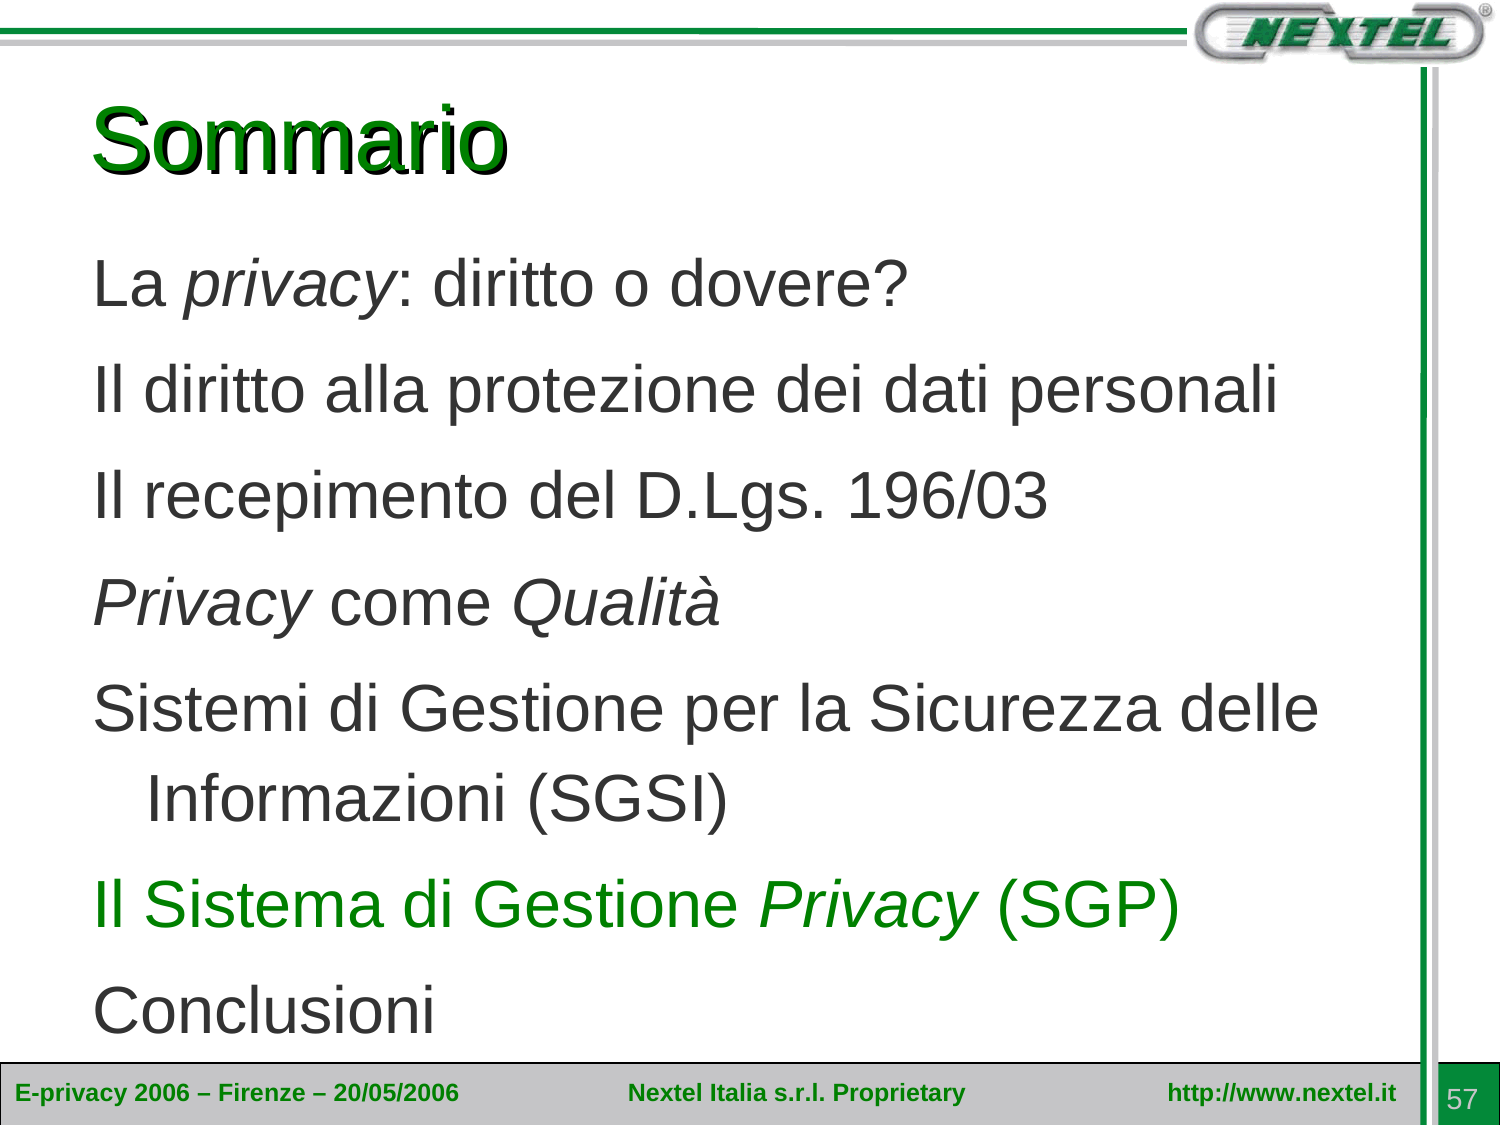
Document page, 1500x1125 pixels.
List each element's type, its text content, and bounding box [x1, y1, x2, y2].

list La privacy: diritto o dovere? Il diritto alla protezione dei dati personali Il recepimento del D.Lgs. 196/03 Privacy come Qualità Sistemi di Gestione per la Sicurezza delle Informazioni (SGSI) Il Sistema di Gestione Privacy (SGP) Conclusioni [75, 222, 1426, 1125]
title Sommario [75, 45, 1426, 222]
picture [1187, 0, 1500, 67]
